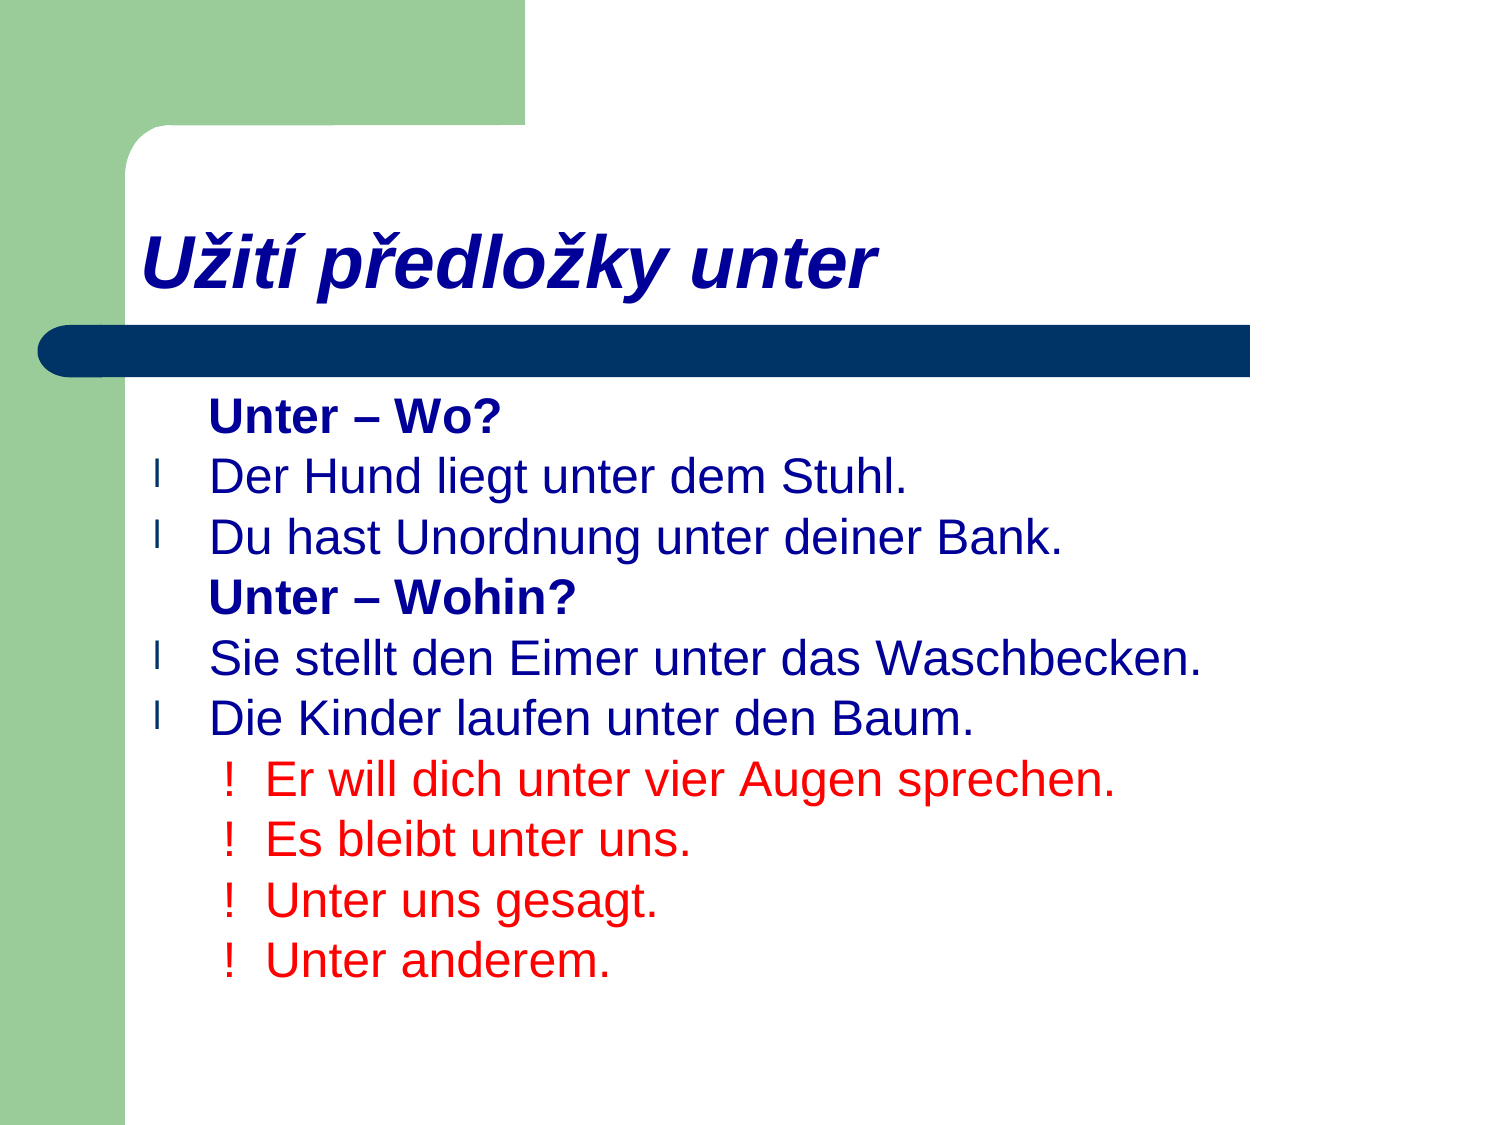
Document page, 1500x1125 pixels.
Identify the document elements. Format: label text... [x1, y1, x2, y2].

title Užití předložky unter [125, 125, 1426, 313]
list Unter – Wo? Der Hund liegt unter dem Stuhl. Du hast Unordnung unter deiner Bank. Unter – Wohin? Sie stellt den Eimer unter das Waschbecken. Die Kinder laufen unter den Baum. ! Er will dich unter vier Augen sprechen. ! Es bleibt unter uns. ! Unter uns gesagt. ! Unter anderem. [137, 387, 1400, 999]
